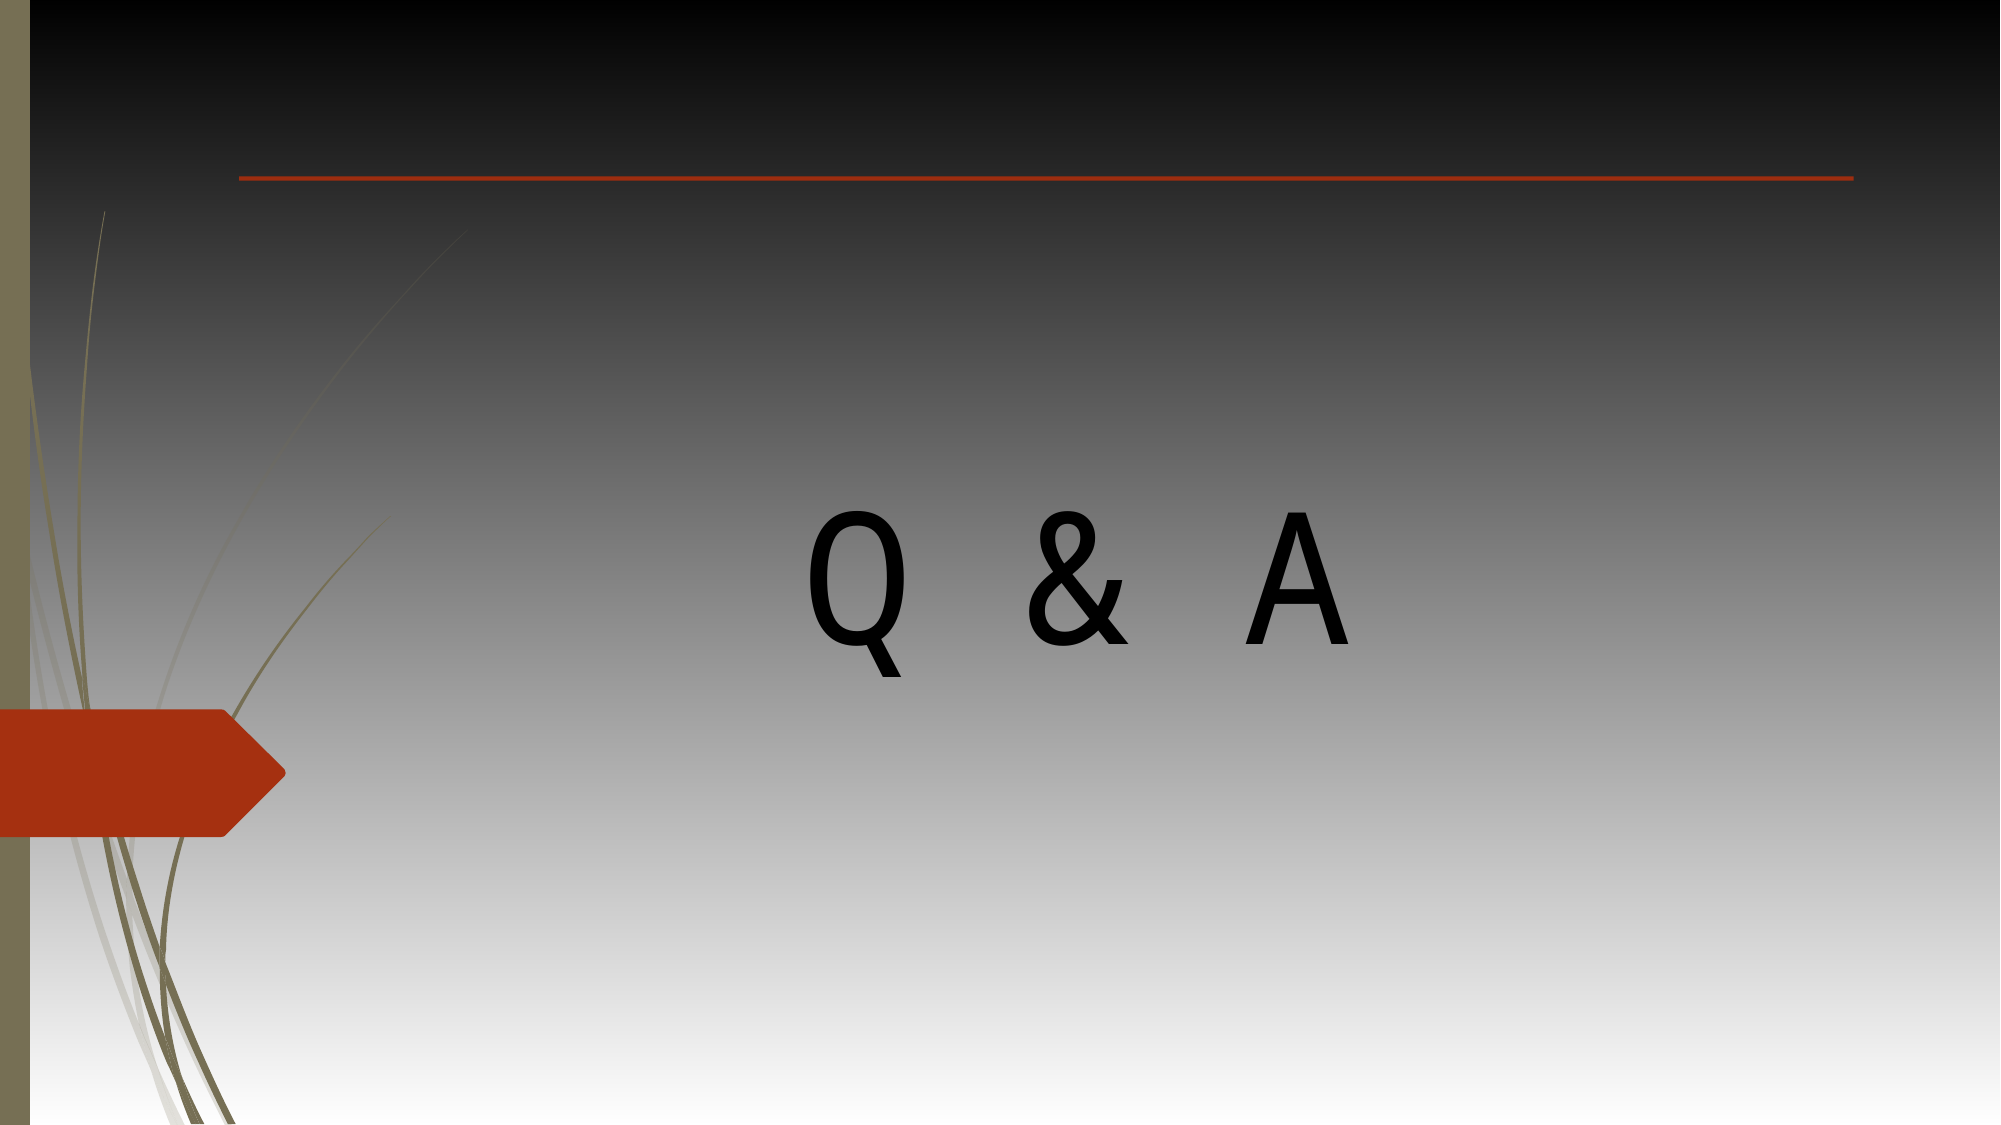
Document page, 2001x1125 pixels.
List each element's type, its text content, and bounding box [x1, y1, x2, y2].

text_box Q & A [215, 453, 1940, 689]
